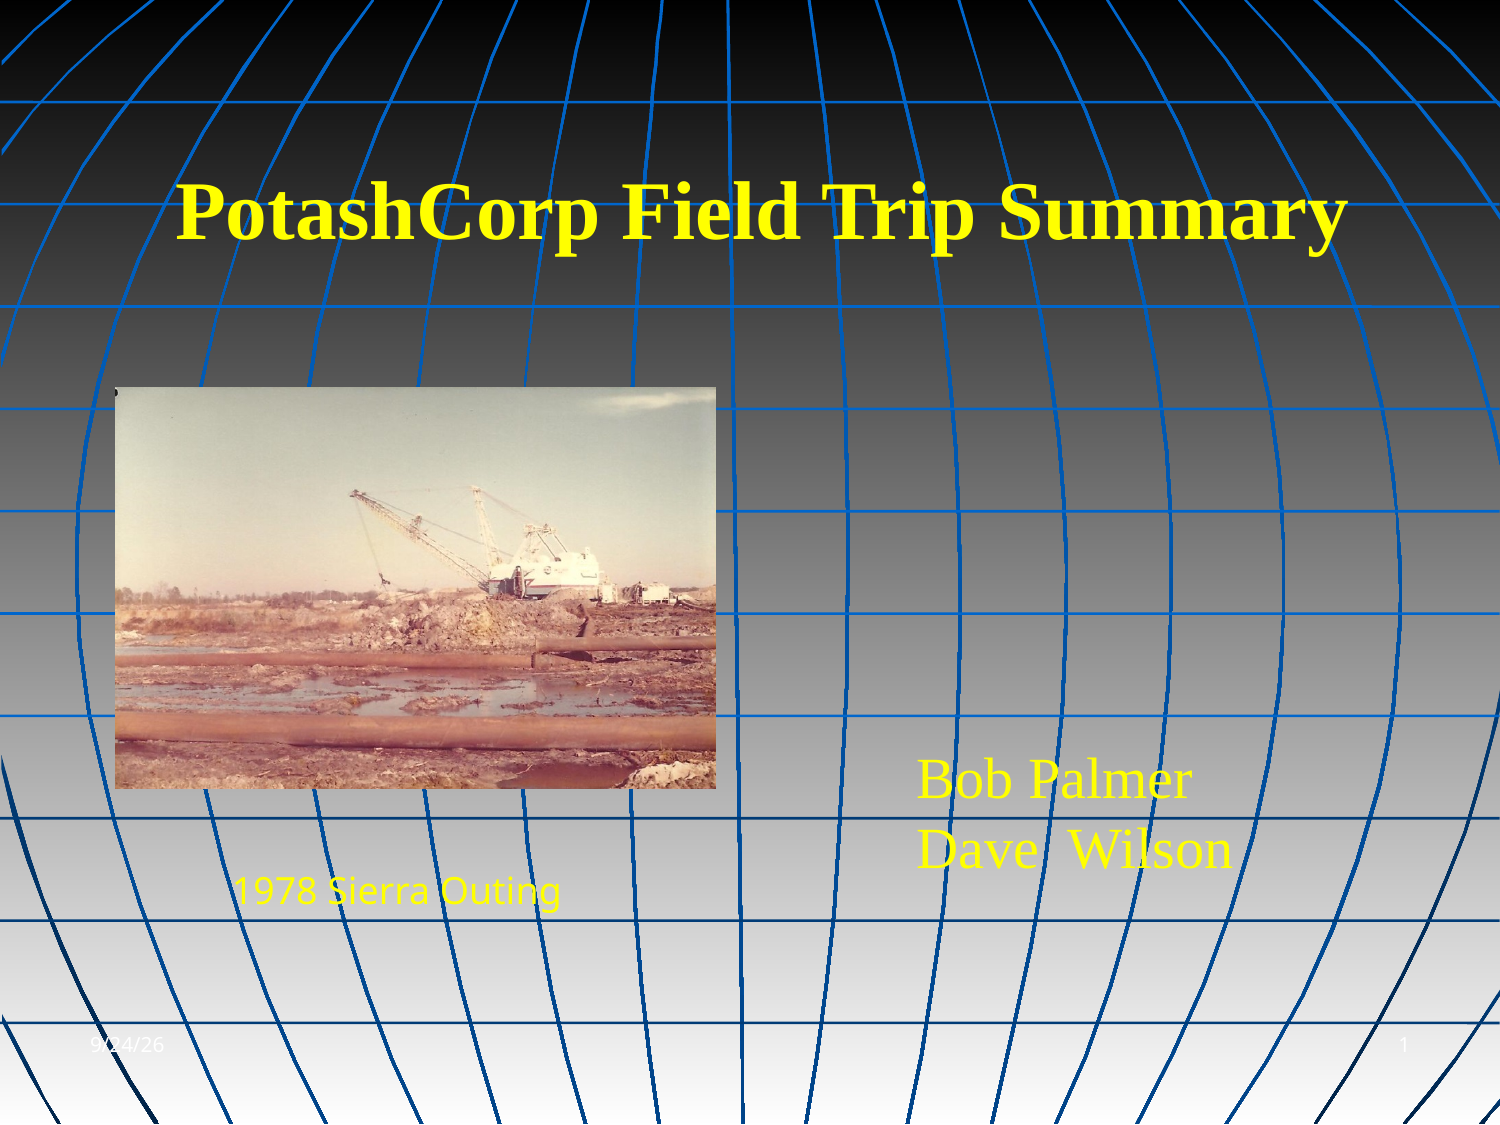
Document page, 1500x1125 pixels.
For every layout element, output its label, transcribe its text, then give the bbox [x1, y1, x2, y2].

text_box Bob Palmer Dave Wilson [901, 733, 1249, 888]
picture [115, 387, 716, 789]
text_box 1978 Sierra Outing [217, 859, 578, 920]
slide_number 6/27/17 [75, 1024, 425, 1100]
slide_number <number> [1074, 1024, 1425, 1100]
title PotashCorp Field Trip Summary [75, 125, 1450, 288]
